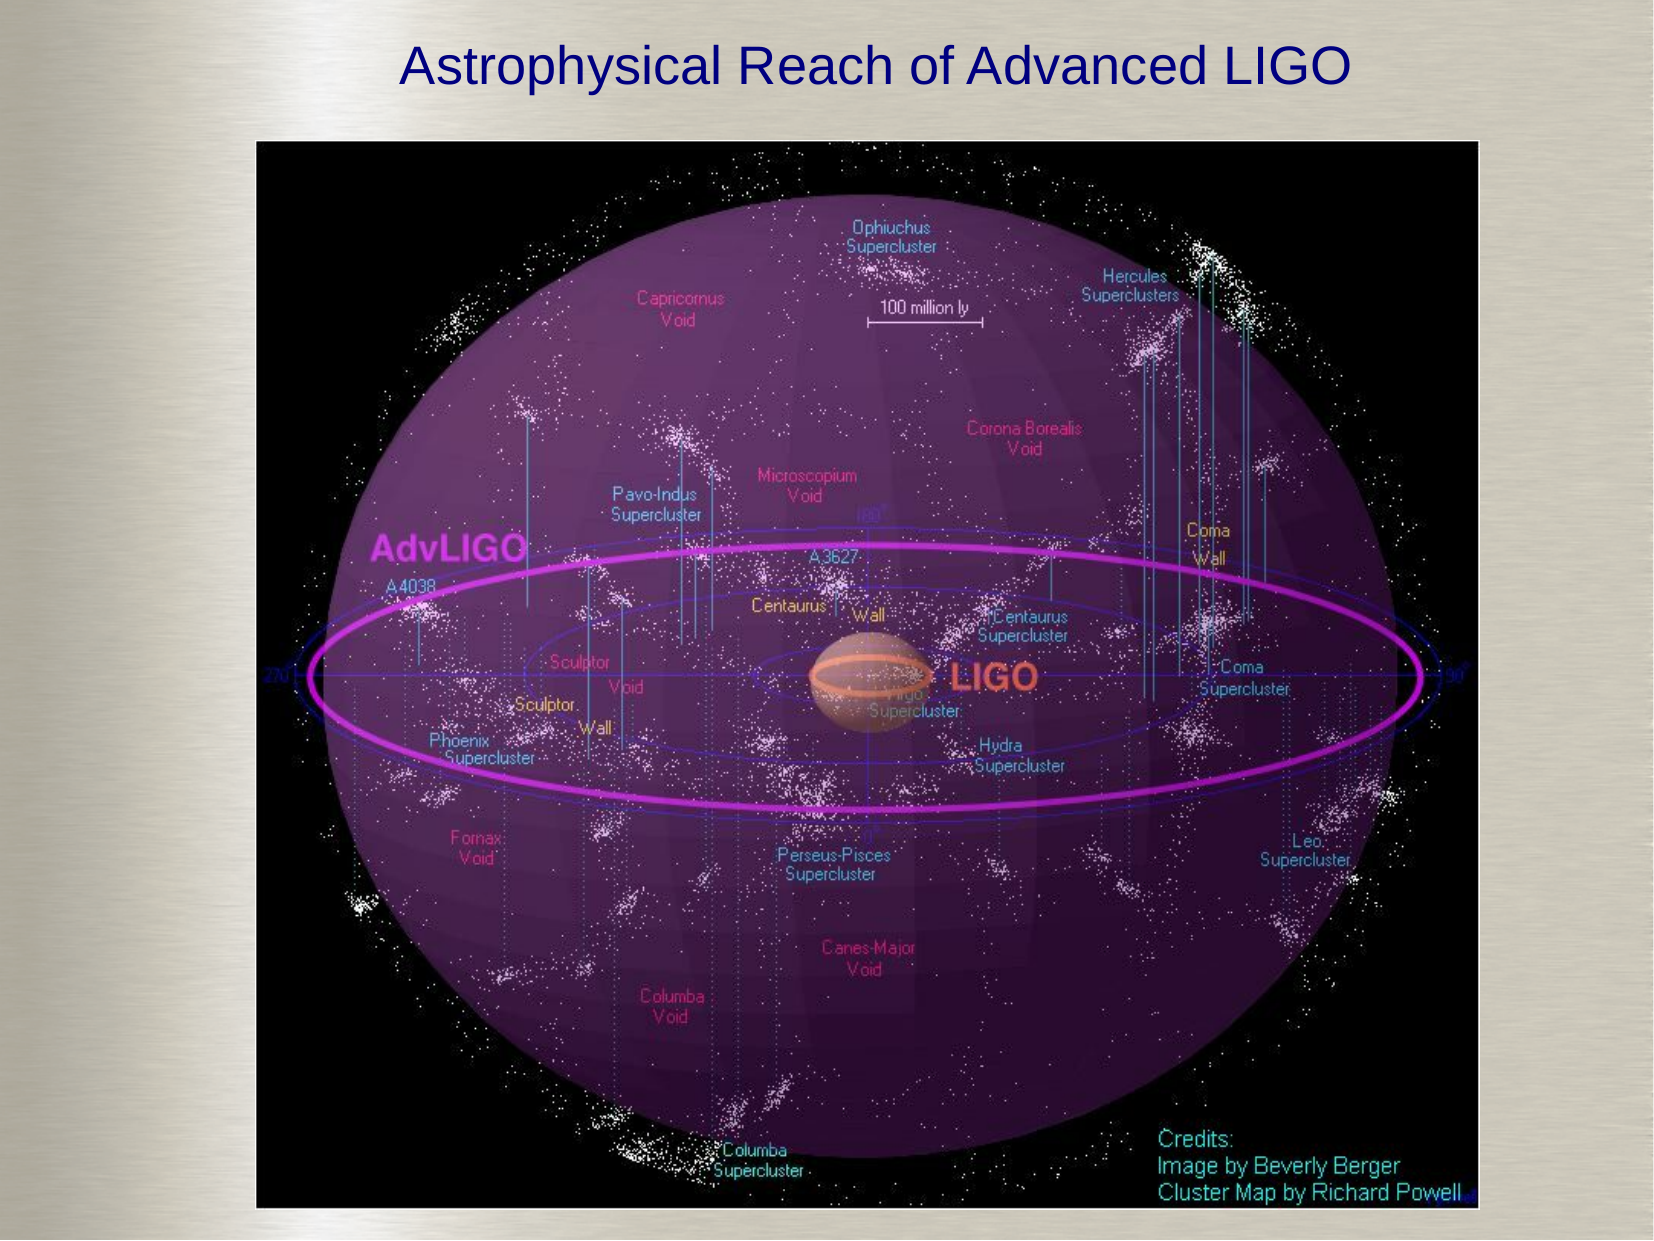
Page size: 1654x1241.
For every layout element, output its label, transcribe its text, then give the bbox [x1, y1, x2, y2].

picture [0, 0, 1654, 1240]
text_box Astrophysical Reach of Advanced LIGO [385, 28, 1370, 104]
